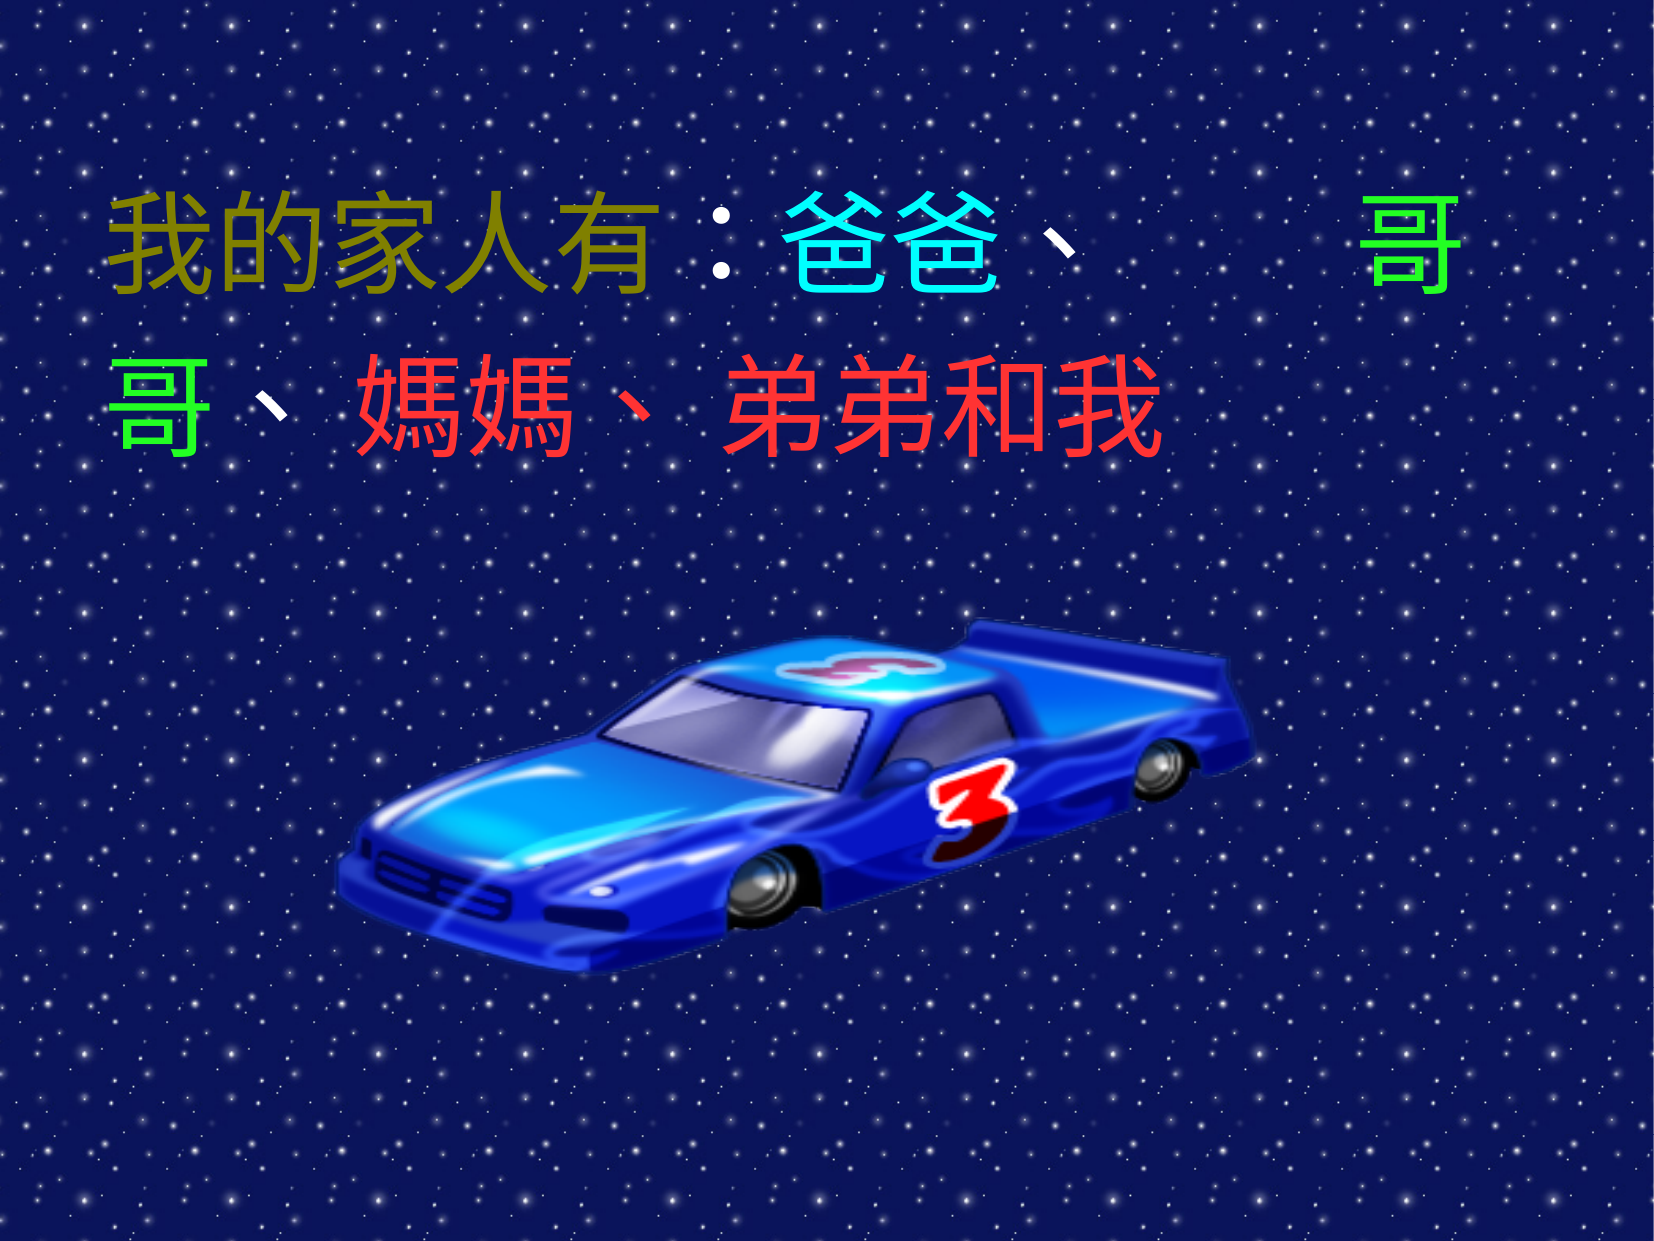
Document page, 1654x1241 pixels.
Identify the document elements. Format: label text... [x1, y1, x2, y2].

picture [0, 0, 1654, 1241]
text_box 我的家人有：爸爸、 哥哥、 媽媽、 弟弟和我 [88, 147, 1595, 703]
